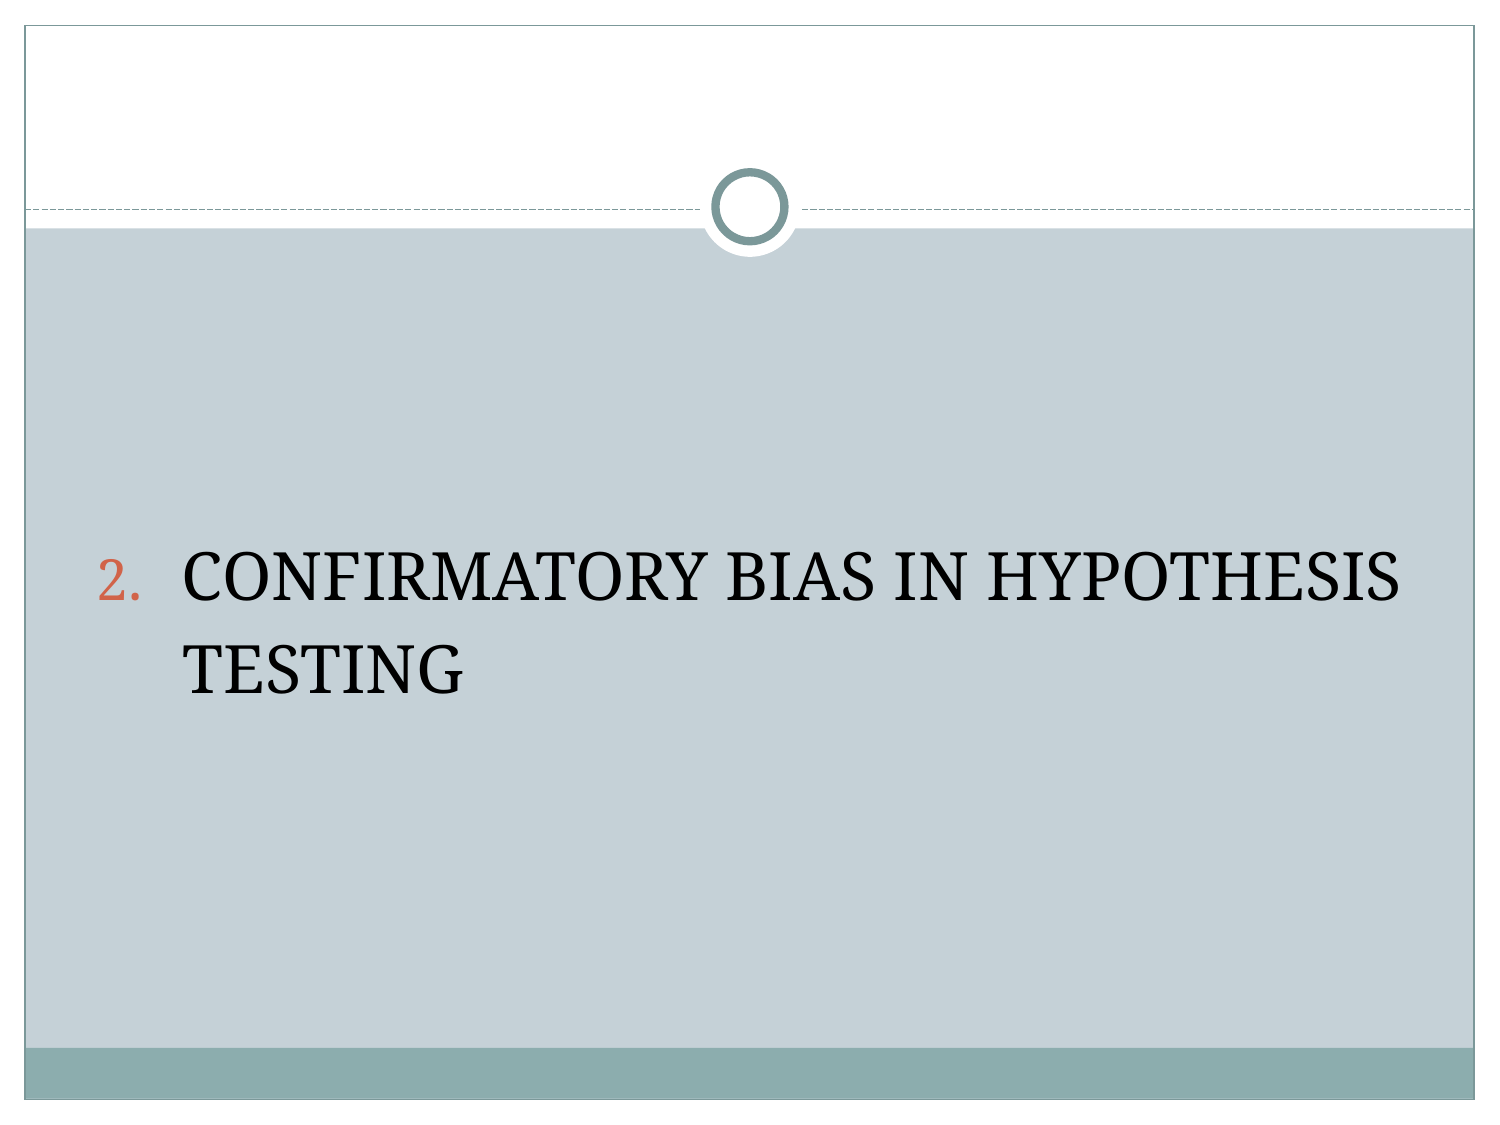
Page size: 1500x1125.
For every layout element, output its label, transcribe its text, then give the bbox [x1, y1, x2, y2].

list CONFIRMATORY BIAS IN HYPOTHESIS TESTING [81, 287, 1445, 1074]
